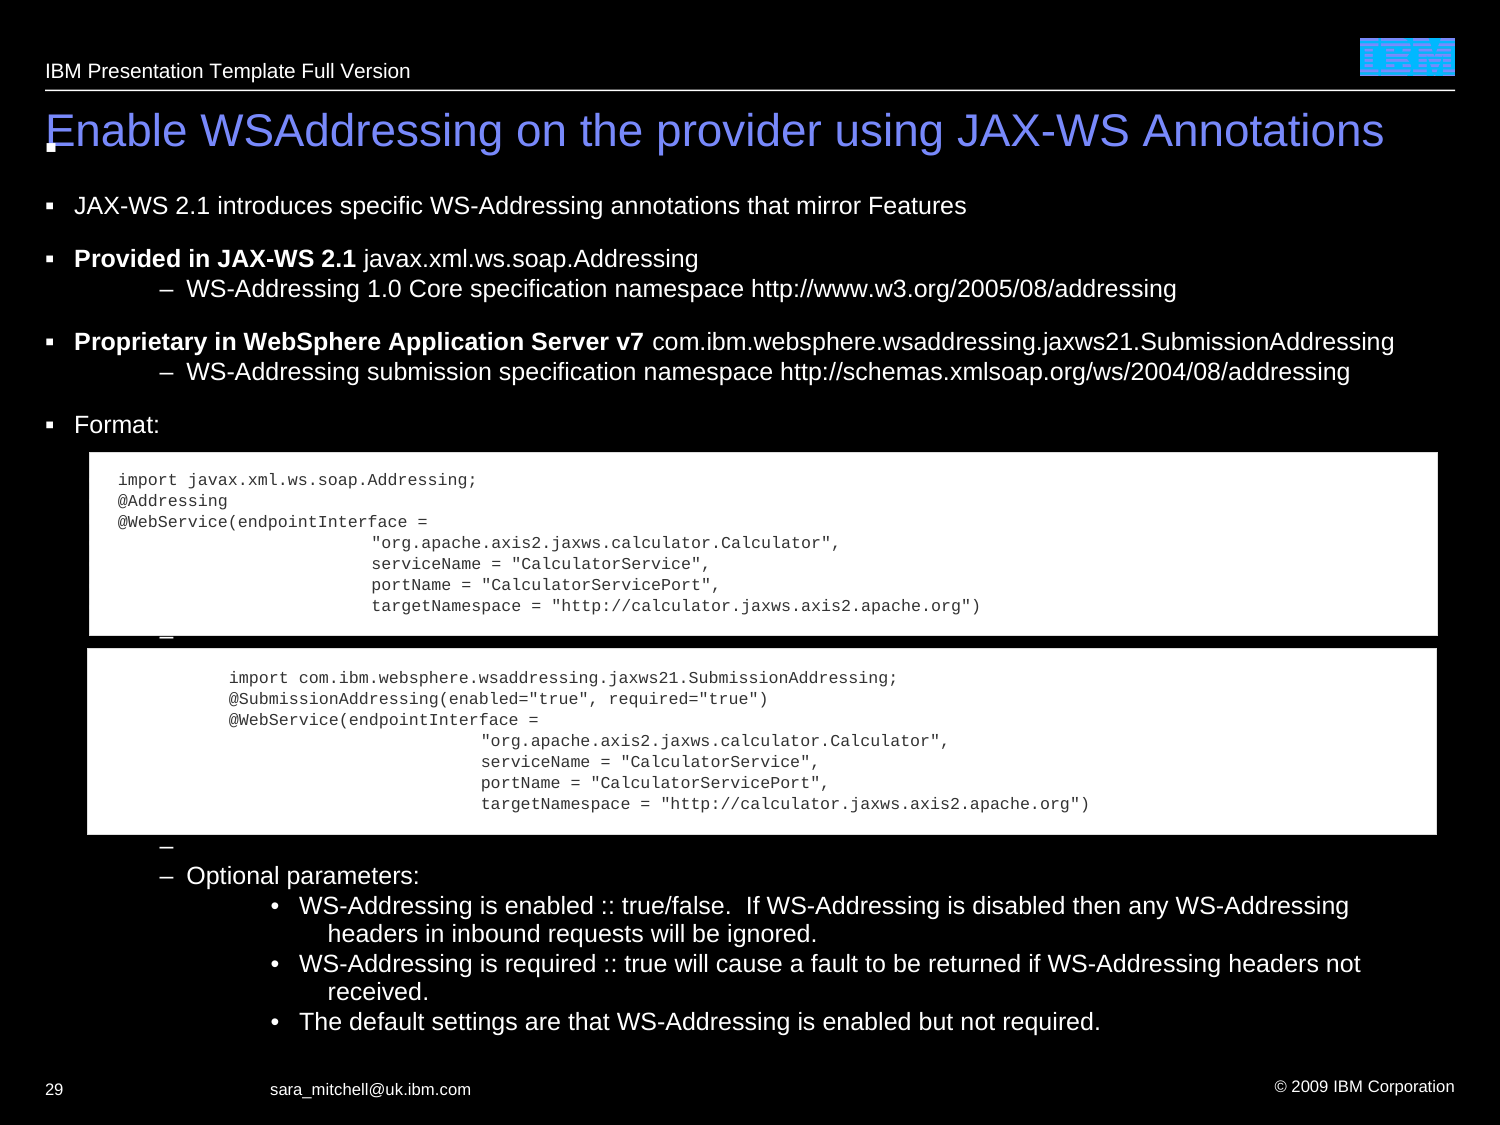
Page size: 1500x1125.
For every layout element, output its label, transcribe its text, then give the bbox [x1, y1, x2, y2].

title Enable WSAddressing on the provider using JAX-WS Annotations [30, 97, 1456, 121]
text_box import com.ibm.websphere.wsaddressing.jaxws21.SubmissionAddressing; @SubmissionAddressing(enabled="true", required="true") @WebService(endpointInterface = "org.apache.axis2.jaxws.calculator.Calculator", serviceName = "CalculatorService", portName = "CalculatorServicePort", targetNamespace = "http://calculator.jaxws.axis2.apache.org") [88, 649, 1436, 835]
list JAX-WS 2.1 introduces specific WS-Addressing annotations that mirror Features Provided in JAX-WS 2.1 javax.xml.ws.soap.Addressing WS-Addressing 1.0 Core specification namespace http://www.w3.org/2005/08/addressing Proprietary in WebSphere Application Server v7 com.ibm.websphere.wsaddressing.jaxws21.SubmissionAddressing WS-Addressing submission specification namespace http://schemas.xmlsoap.org/ws/2004/08/addressing Format: Optional parameters: WS-Addressing is enabled :: true/false. If WS-Addressing is disabled then any WS-Addressing headers in inbound requests will be ignored. WS-Addressing is required :: true will cause a fault to be returned if WS-Addressing headers not received. The default settings are that WS-Addressing is enabled but not required. [30, 121, 1456, 1090]
text_box import javax.xml.ws.soap.Addressing; @Addressing @WebService(endpointInterface = "org.apache.axis2.jaxws.calculator.Calculator", serviceName = "CalculatorService", portName = "CalculatorServicePort", targetNamespace = "http://calculator.jaxws.axis2.apache.org") [89, 452, 1438, 636]
text_box IBM Presentation Template Full Version [30, 37, 1306, 83]
